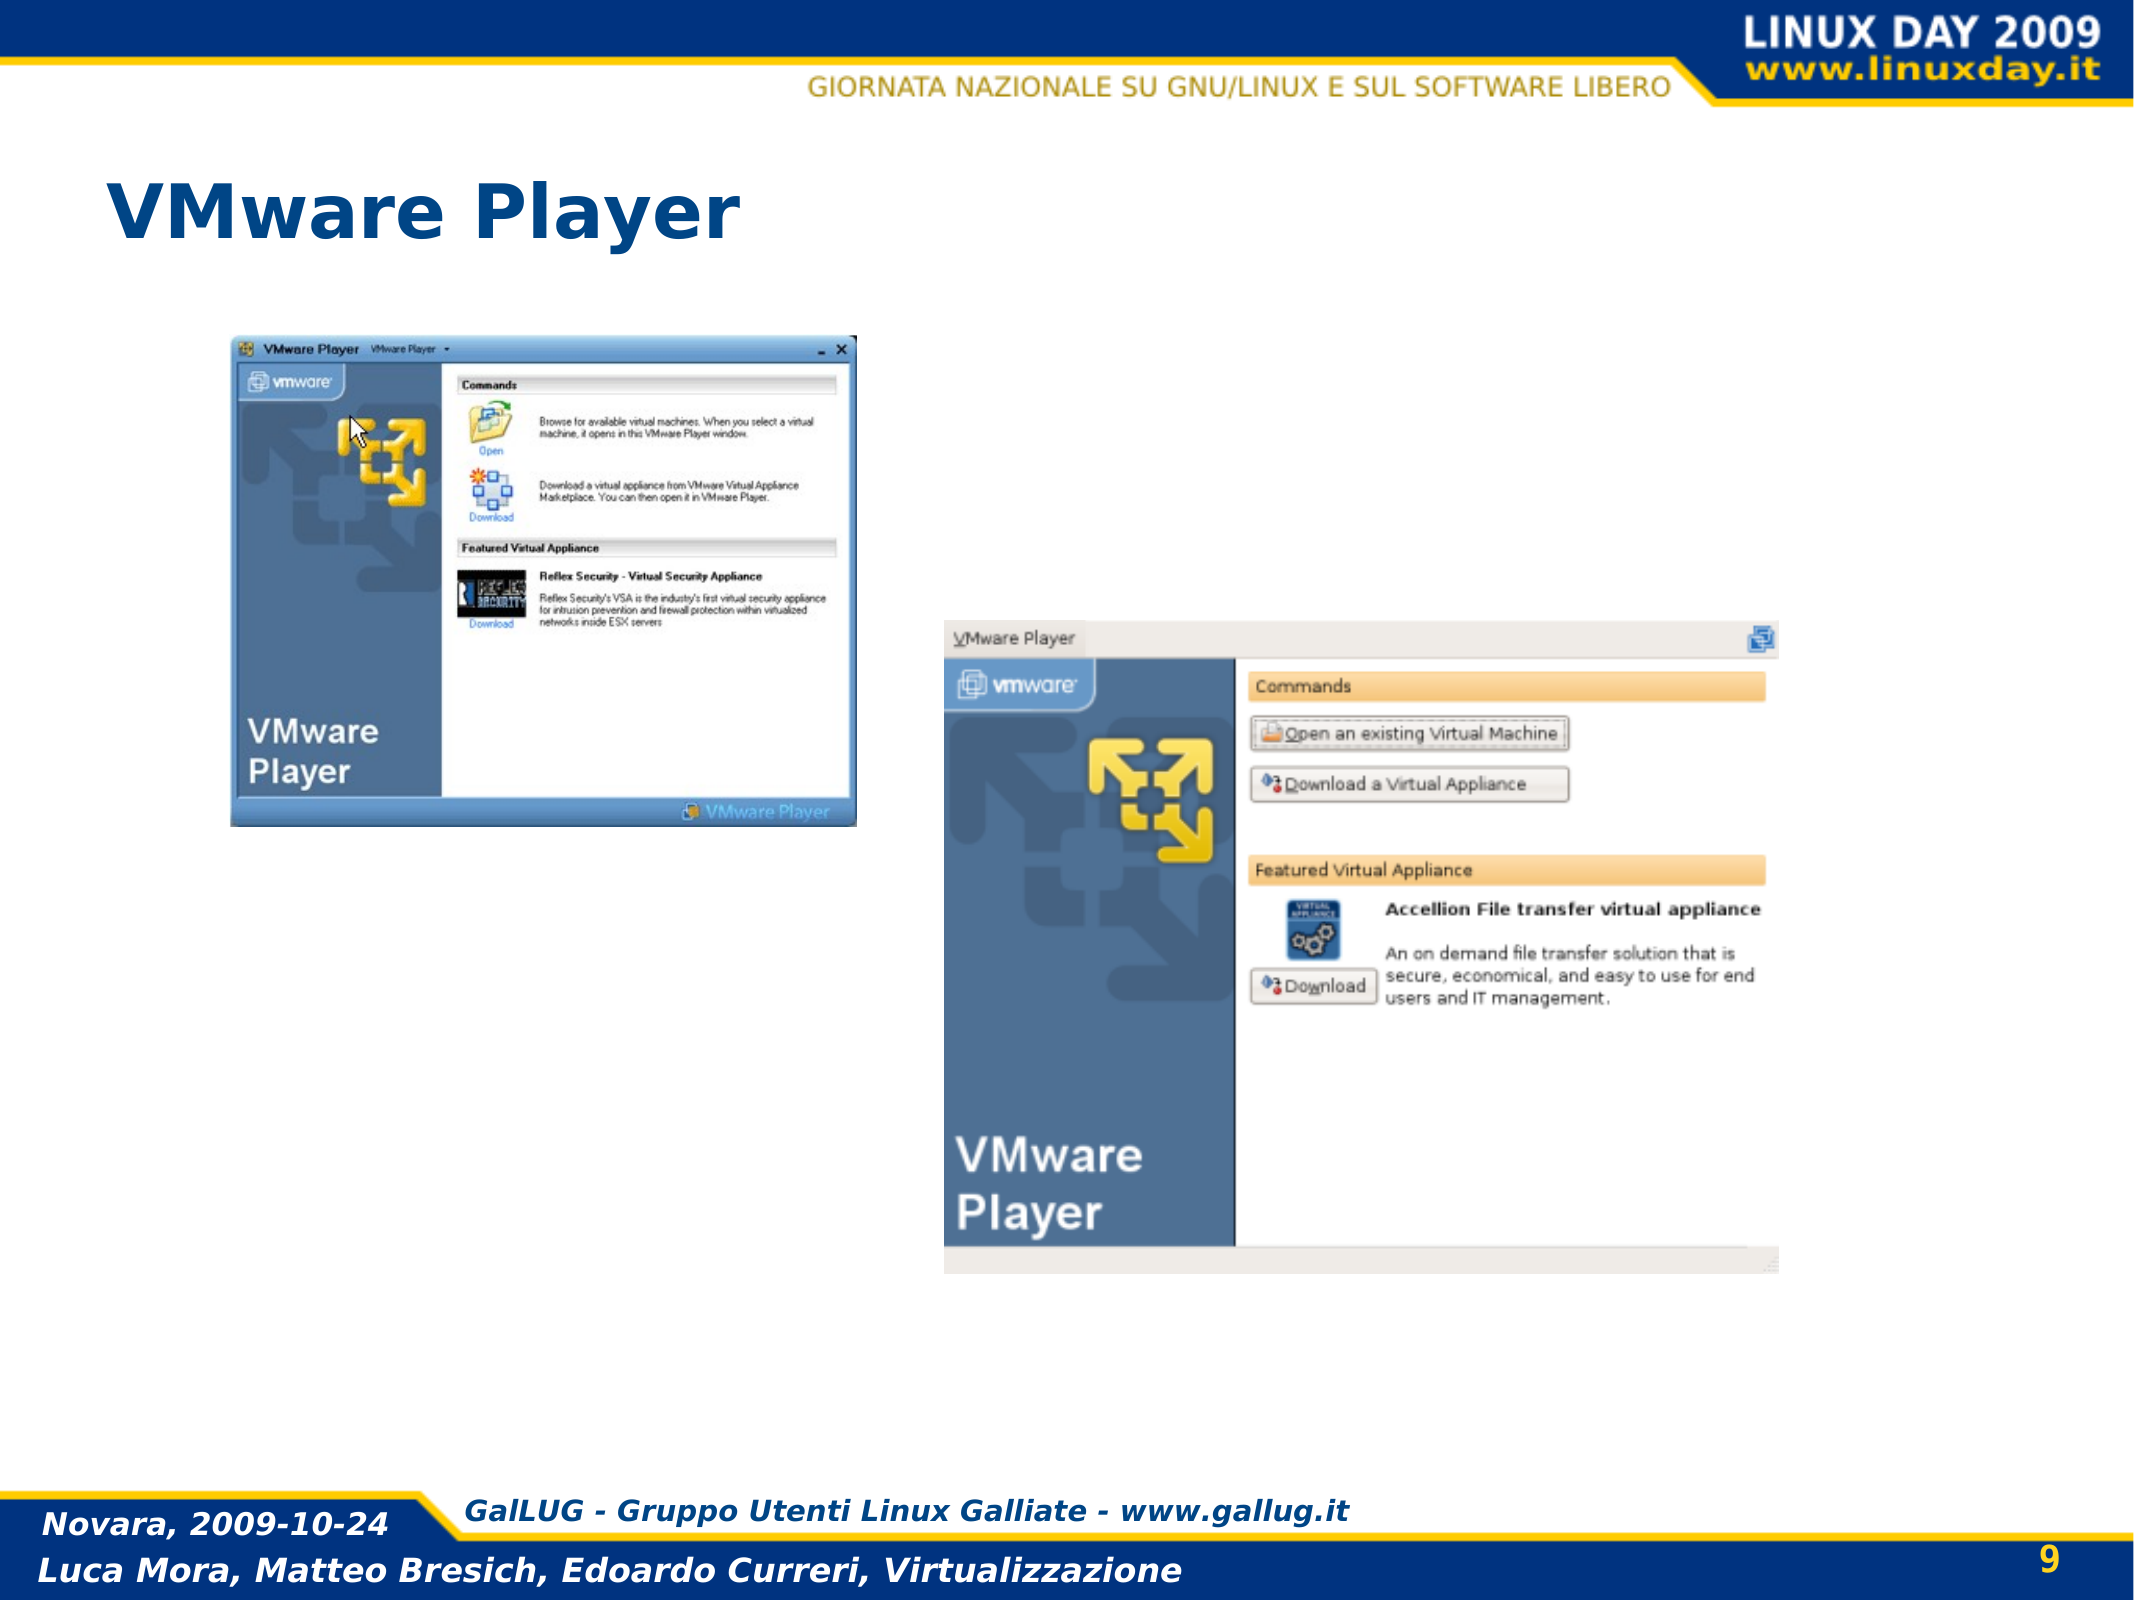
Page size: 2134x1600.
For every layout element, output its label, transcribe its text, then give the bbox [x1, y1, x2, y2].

title VMware Player [106, 159, 2080, 267]
picture [0, 0, 2134, 1600]
